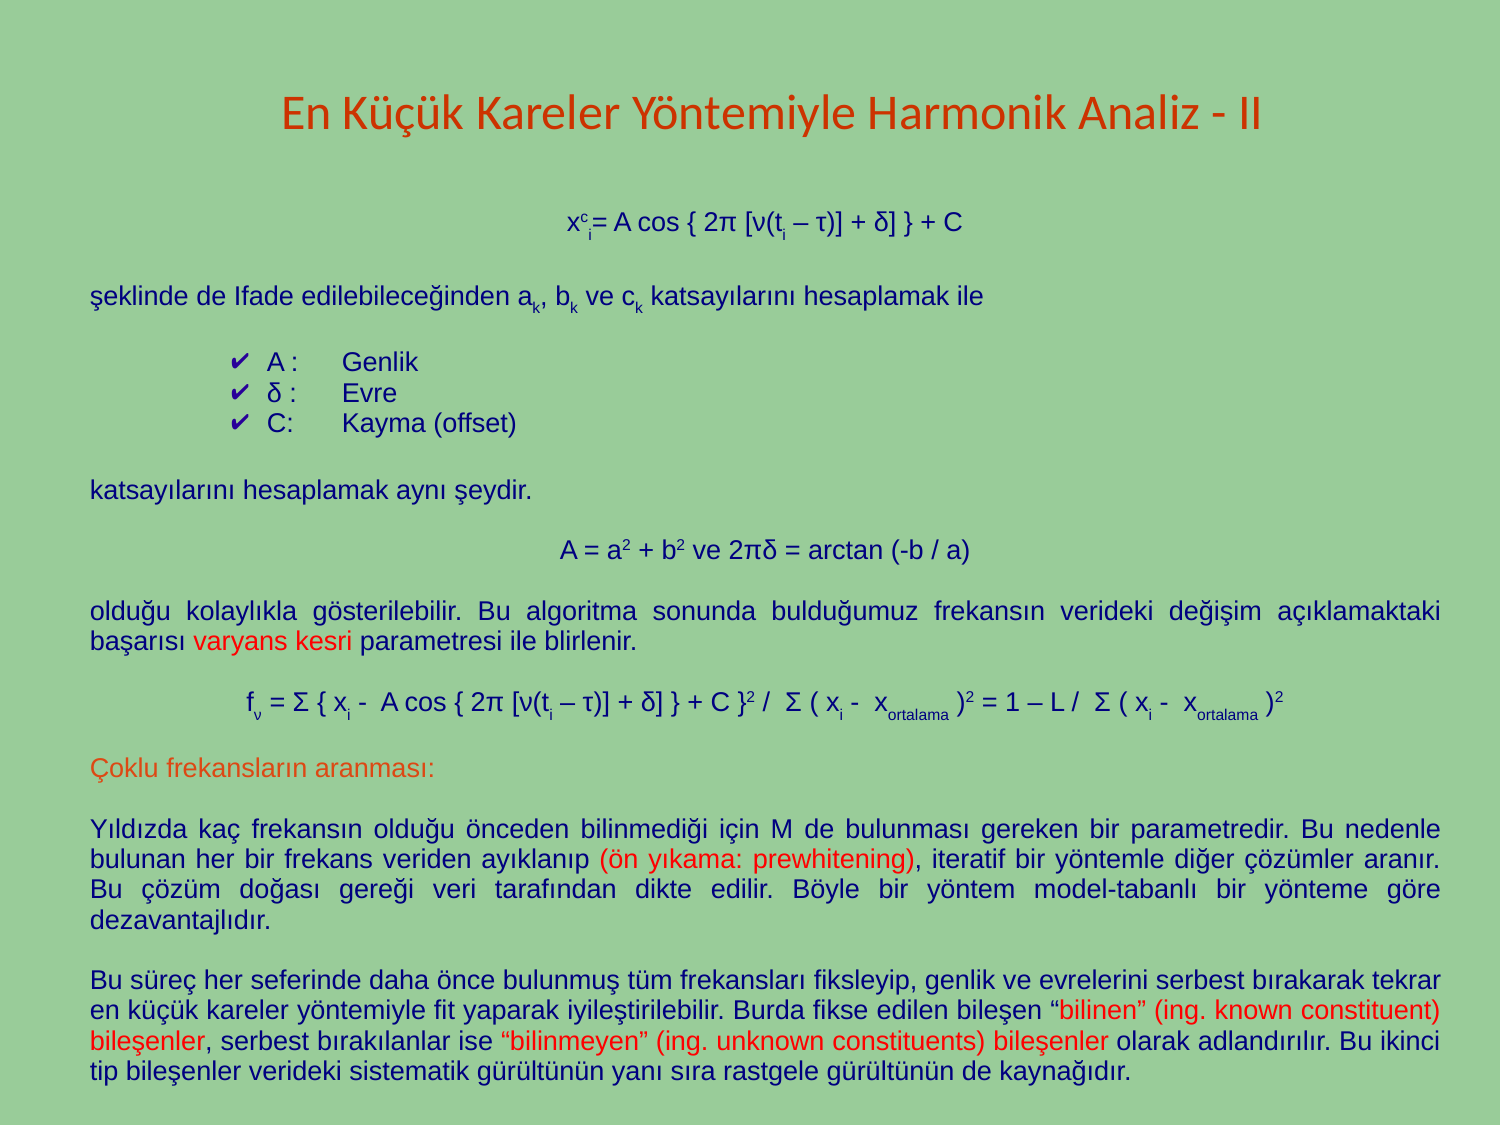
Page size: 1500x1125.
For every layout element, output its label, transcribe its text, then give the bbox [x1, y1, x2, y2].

text_box xci= A cos { 2π [ν(ti – τ)] + δ] } + C şeklinde de Ifade edilebileceğinden ak, bk ve ck katsayılarını hesaplamak ile A : Genlik δ : Evre C: Kayma (offset) katsayılarını hesaplamak aynı şeydir. A = a2 + b2 ve 2πδ = arctan (-b / a) olduğu kolaylıkla gösterilebilir. Bu algoritma sonunda bulduğumuz frekansın verideki değişim açıklamaktaki başarısı varyans kesri parametresi ile blirlenir. fν = Σ { xi - A cos { 2π [ν(ti – τ)] + δ] } + C }2 / Σ ( xi - xortalama )2 = 1 – L / Σ ( xi - xortalama )2 Çoklu frekansların aranması: Yıldızda kaç frekansın olduğu önceden bilinmediği için M de bulunması gereken bir parametredir. Bu nedenle bulunan her bir frekans veriden ayıklanıp (ön yıkama: prewhitening), iteratif bir yöntemle diğer çözümler aranır. Bu çözüm doğası gereği veri tarafından dikte edilir. Böyle bir yöntem model-tabanlı bir yönteme göre dezavantajlıdır. Bu süreç her seferinde daha önce bulunmuş tüm frekansları fiksleyip, genlik ve evrelerini serbest bırakarak tekrar en küçük kareler yöntemiyle fit yaparak iyileştirilebilir. Burda fikse edilen bileşen “bilinen” (ing. known constituent) bileşenler, serbest bırakılanlar ise “bilinmeyen” (ing. unknown constituents) bileşenler olarak adlandırılır. Bu ikinci tip bileşenler verideki sistematik gürültünün yanı sıra rastgele gürültünün de kaynağıdır. [75, 199, 1456, 1120]
title En Küçük Kareler Yöntemiyle Harmonik Analiz - II [135, 51, 1410, 182]
